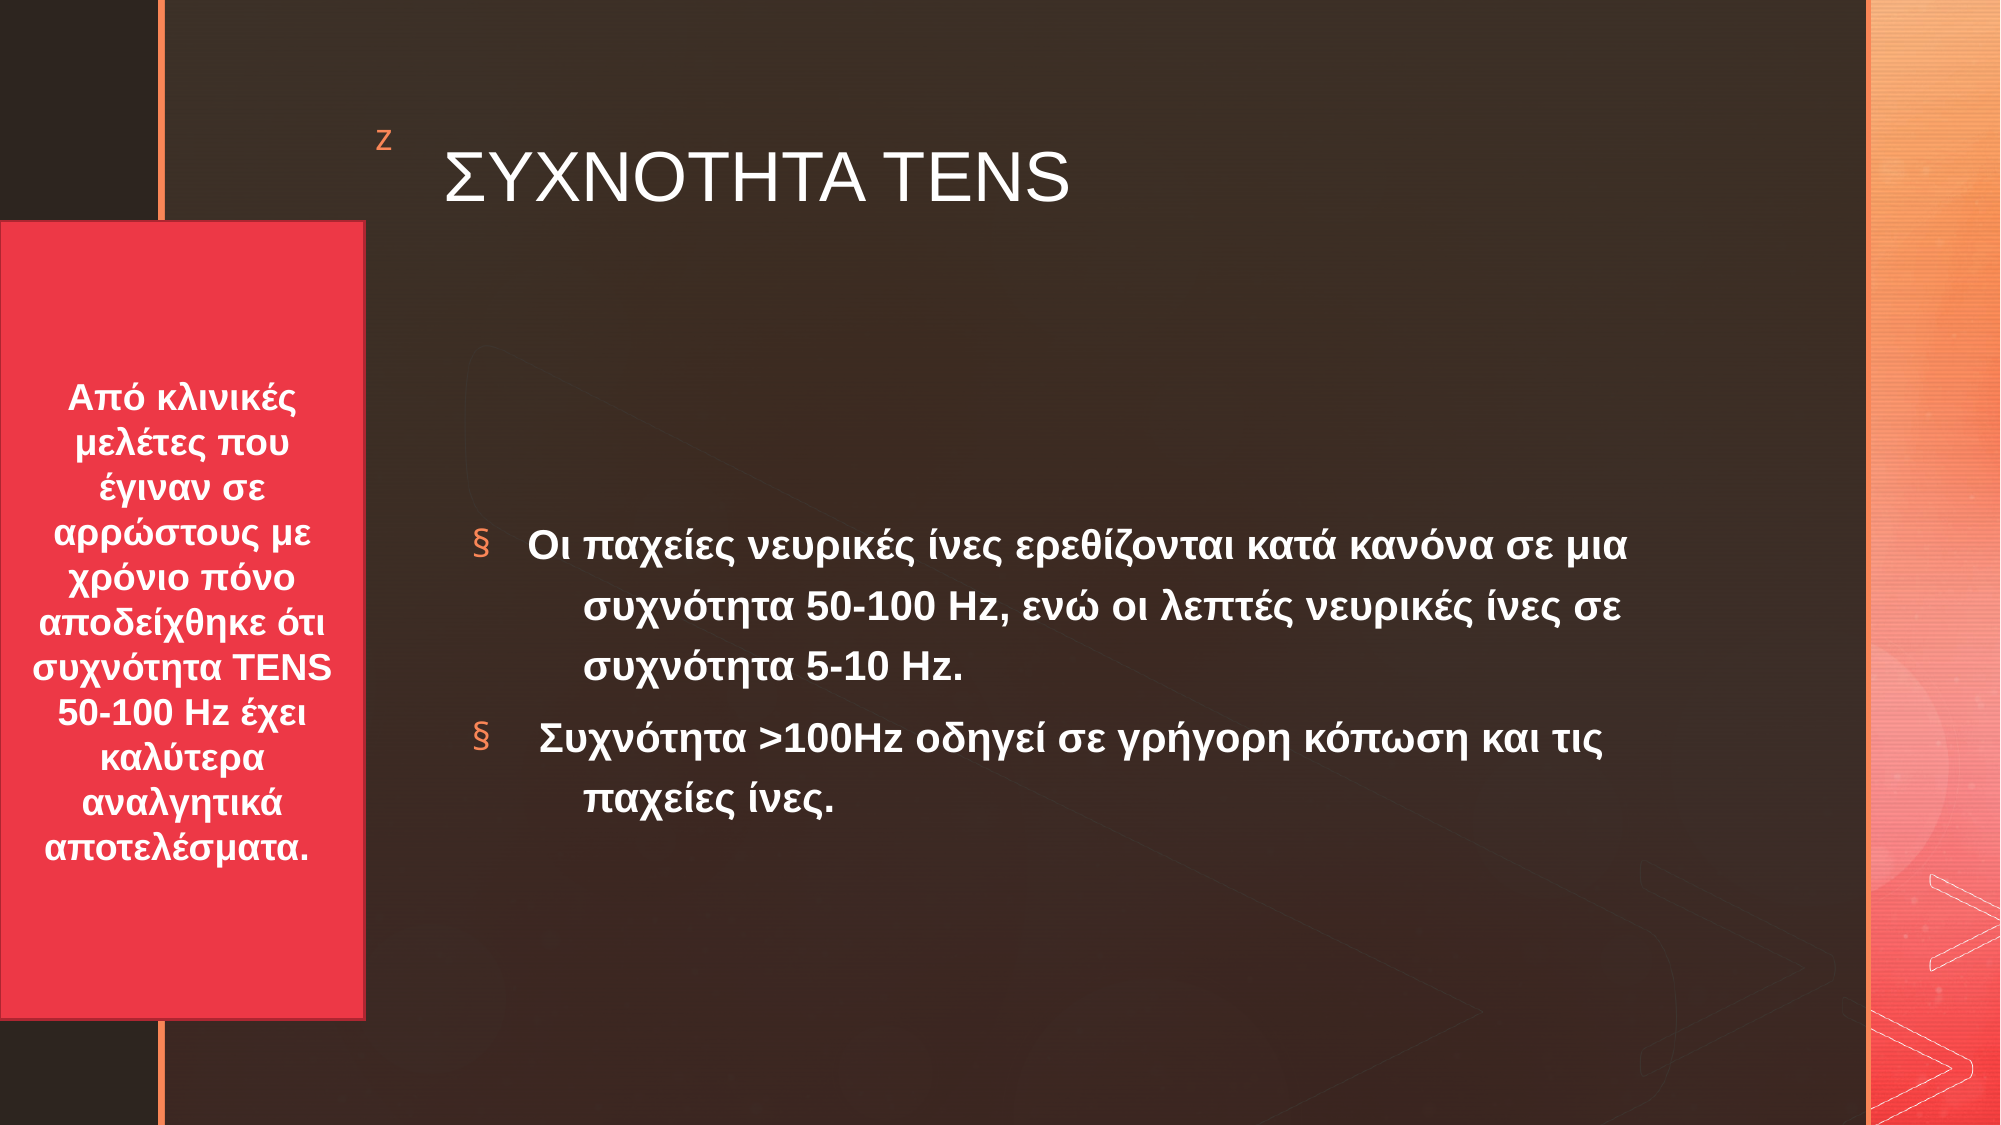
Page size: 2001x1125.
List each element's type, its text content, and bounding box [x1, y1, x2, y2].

title ΣΥΧΝΟΤΗΤΑ TENS [428, 132, 1734, 310]
text_box Από κλινικές μελέτες που έγιναν σε αρρώστους με χρόνιο πόνο αποδείχθηκε ότι συχνότητα TENS 50-100 Hz έχει καλύτερα αναλγητικά αποτελέσματα. [0, 221, 365, 1020]
list Οι παχείες νευρικές ίνες ερεθίζονται κατά κανόνα σε μια συχνότητα 50-100 Hz, ενώ οι λεπτές νευρικές ίνες σε συχνότητα 5-10 Hz. Συχνότητα >100Hz οδηγεί σε γρήγορη κόπωση και τις παχείες ίνες. [454, 336, 1734, 993]
